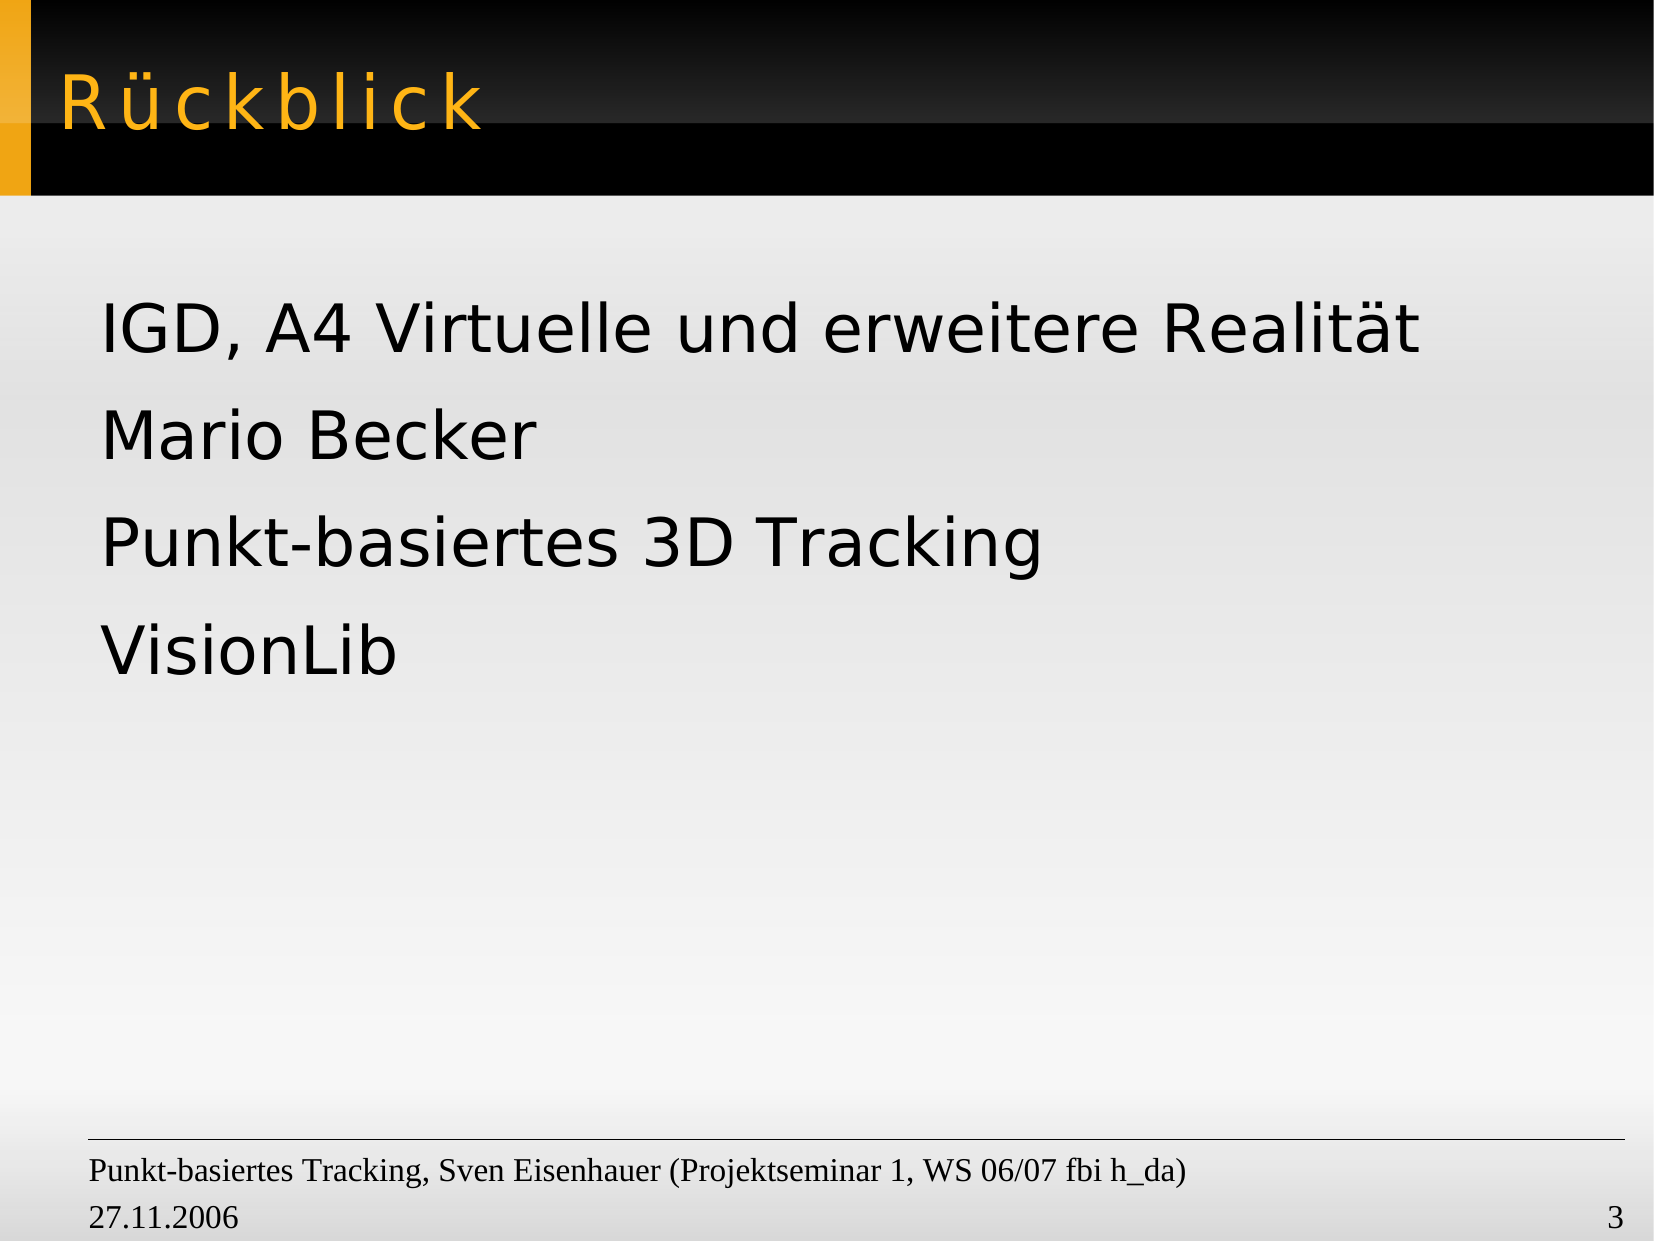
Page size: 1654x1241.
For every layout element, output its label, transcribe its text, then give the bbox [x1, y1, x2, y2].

picture [0, 0, 1654, 1241]
title Rückblick [59, 29, 1270, 178]
list IGD, A4 Virtuelle und erweitere Realität Mario Becker Punkt-basiertes 3D Tracking VisionLib [82, 290, 1571, 1094]
